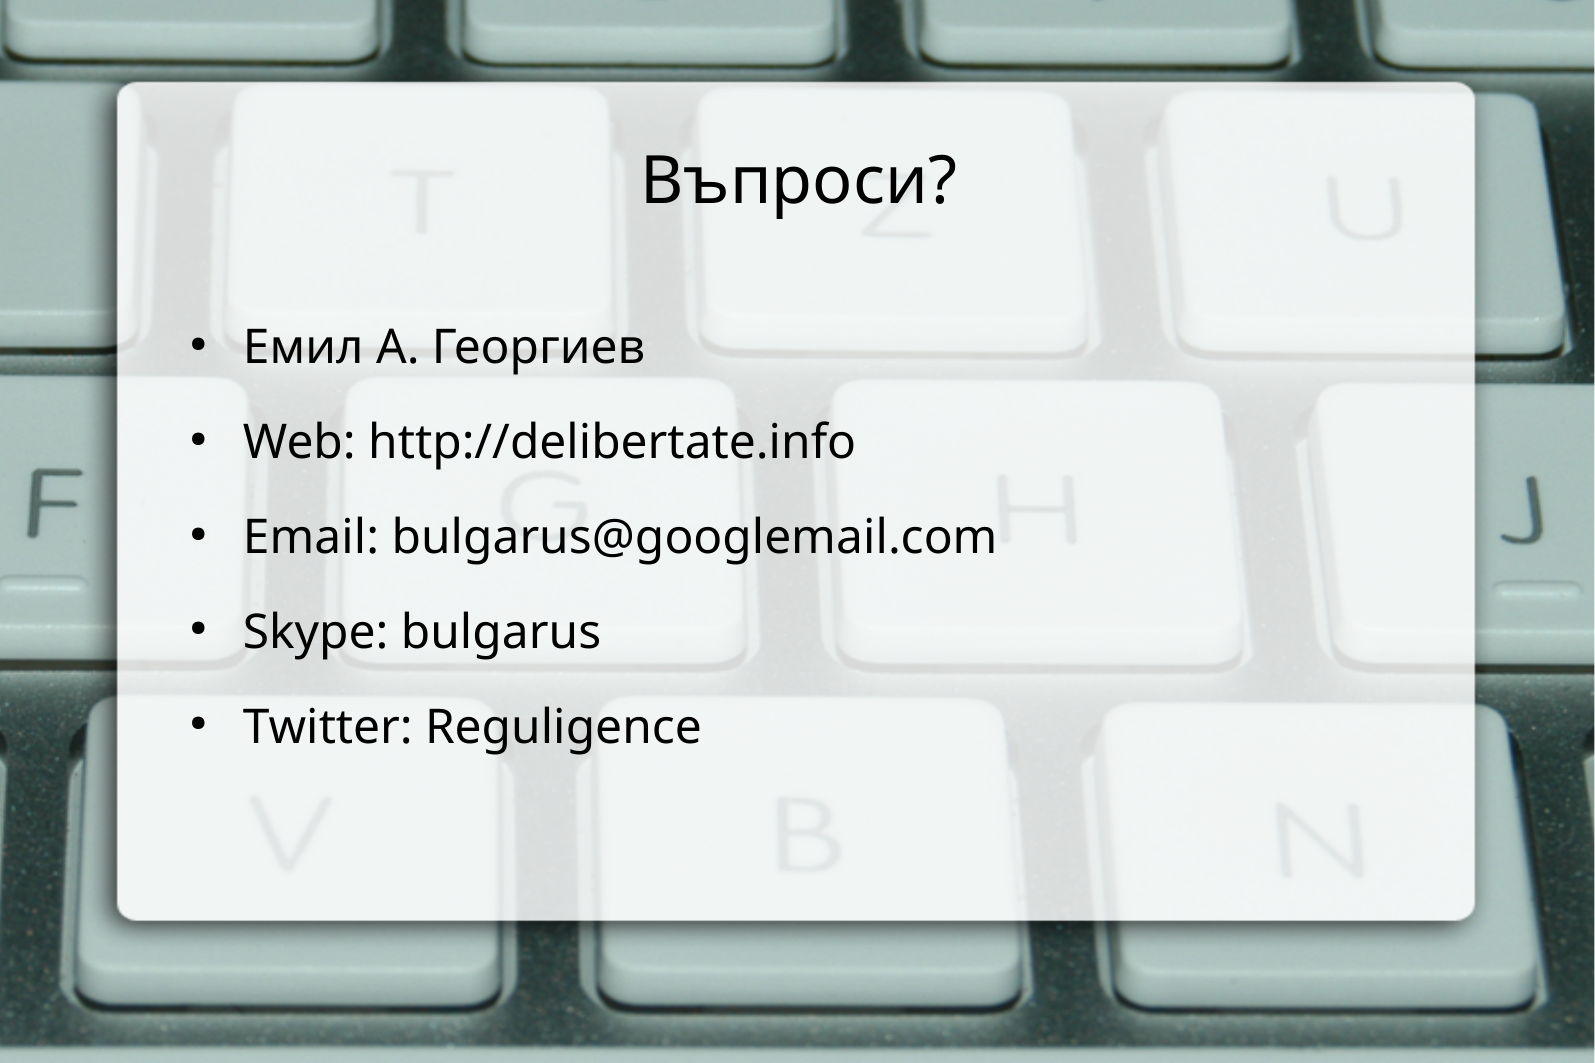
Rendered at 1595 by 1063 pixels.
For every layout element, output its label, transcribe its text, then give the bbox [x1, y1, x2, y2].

picture [0, 0, 1595, 1063]
title Въпроси? [118, 88, 1480, 267]
list Емил А. Георгиев Web: http://delibertate.info Email: bulgarus@googlemail.com Skype: bulgarus Twitter: Reguligence [172, 312, 1514, 983]
